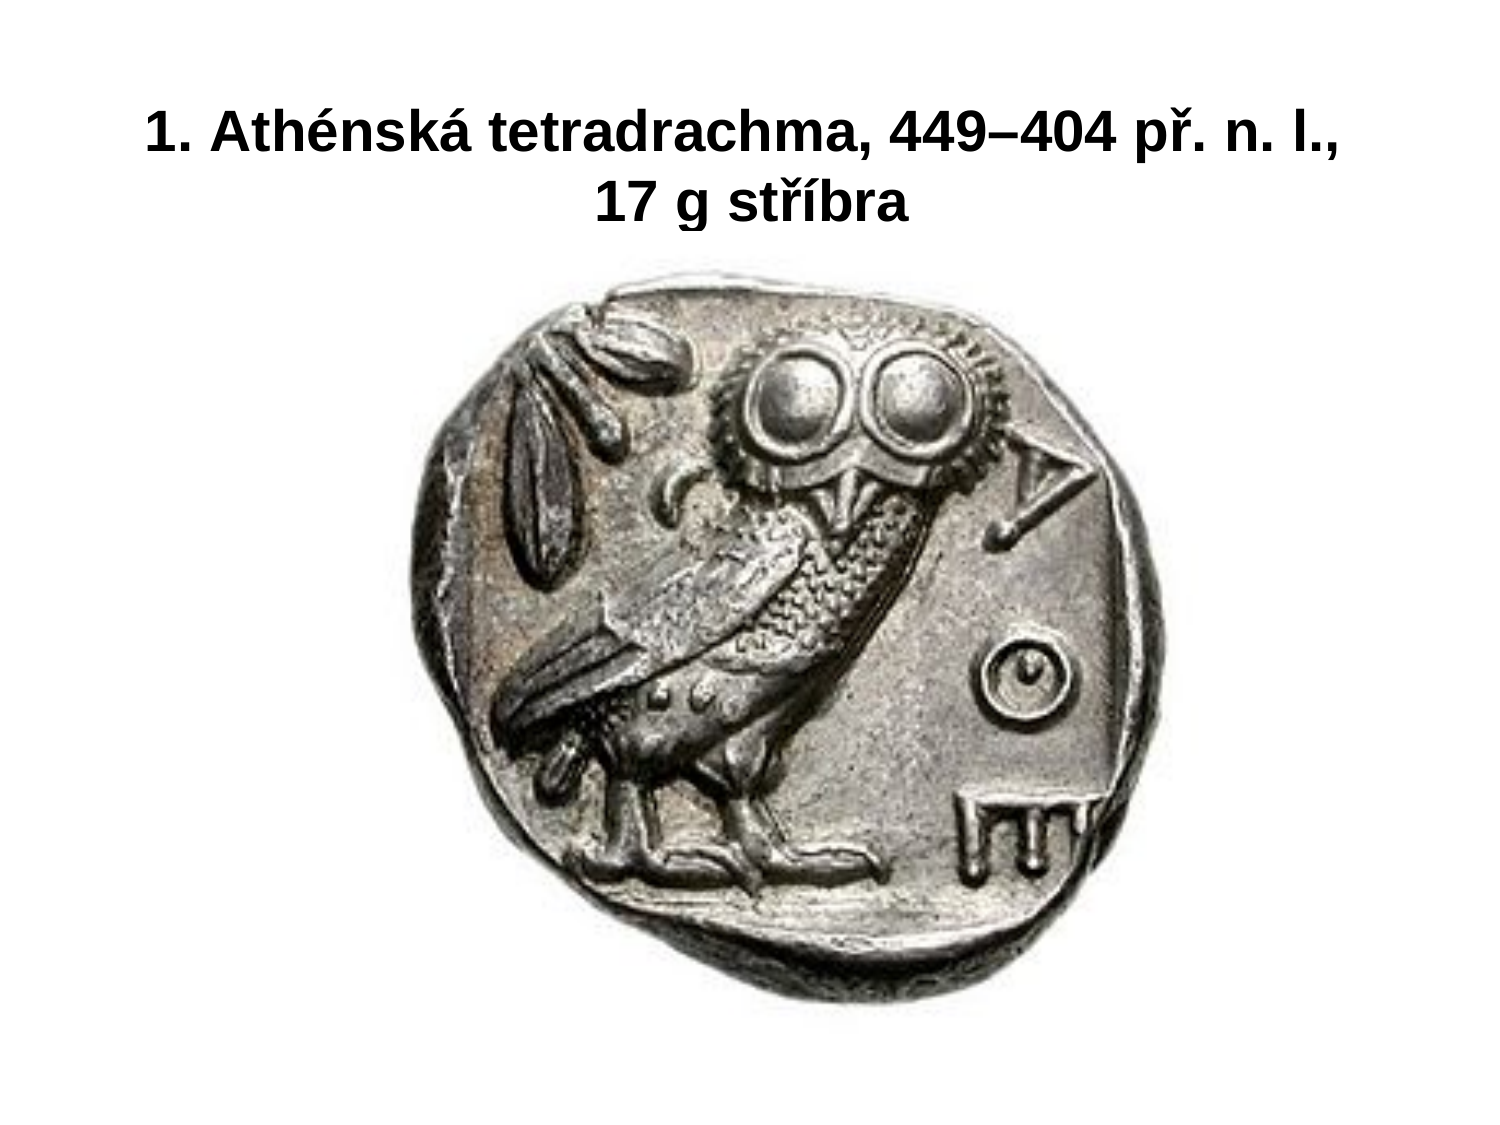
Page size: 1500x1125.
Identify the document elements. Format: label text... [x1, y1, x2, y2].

title 1. Athénská tetradrachma, 449–404 př. n. l., 17 g stříbra [76, 22, 1427, 241]
text_box [360, 231, 1212, 1047]
